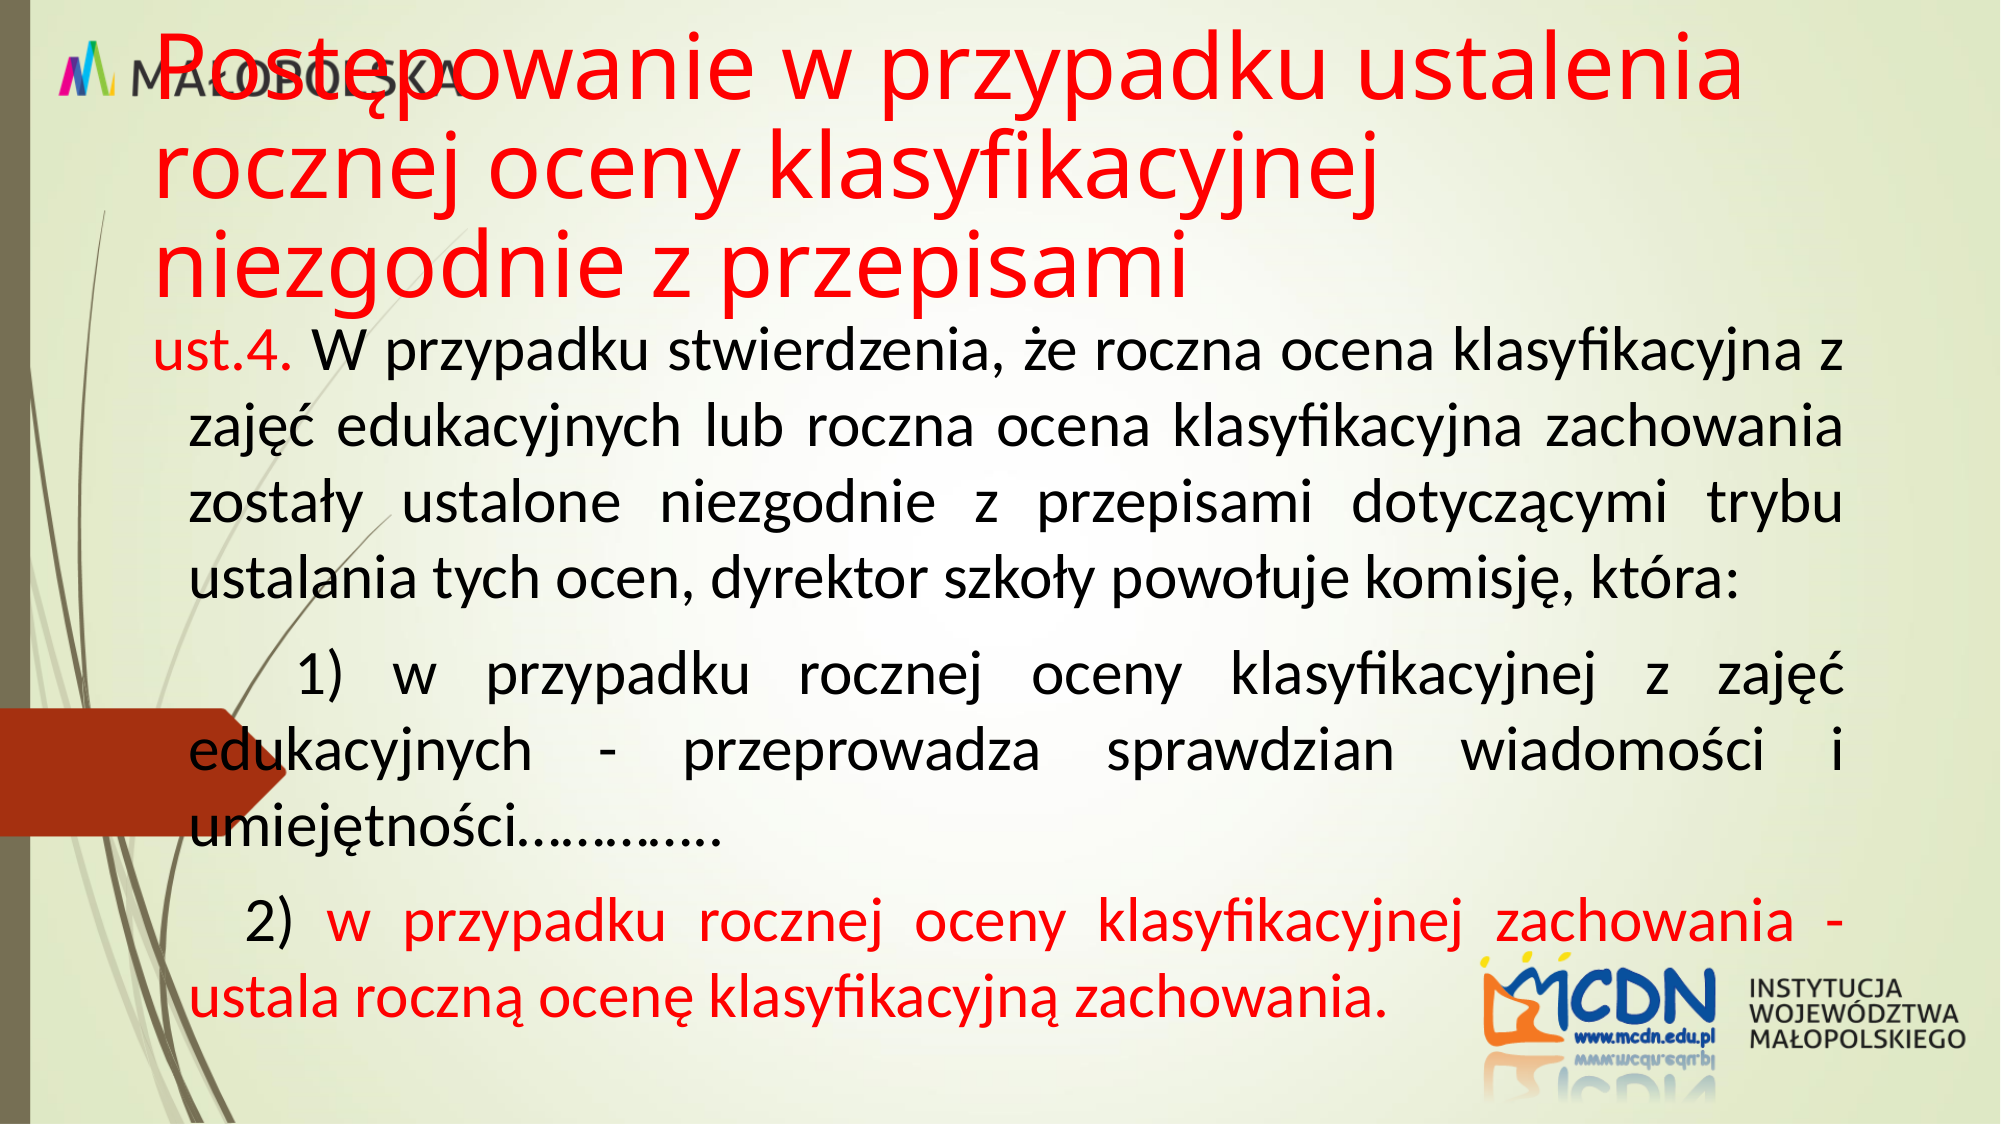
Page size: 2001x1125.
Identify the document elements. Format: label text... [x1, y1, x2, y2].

title Postępowanie w przypadku ustalenia rocznej oceny klasyfikacyjnej niezgodnie z przepisami [137, 59, 1863, 278]
list ust.4. W przypadku stwierdzenia, że roczna ocena klasyfikacyjna z zajęć edukacyjnych lub roczna ocena klasyfikacyjna zachowania zostały ustalone niezgodnie z przepisami dotyczącymi trybu ustalania tych ocen, dyrektor szkoły powołuje komisję, która: 1) w przypadku rocznej oceny klasyfikacyjnej z zajęć edukacyjnych - przeprowadza sprawdzian wiadomości i umiejętności………….. 2) w przypadku rocznej oceny klasyfikacyjnej zachowania - ustala roczną ocenę klasyfikacyjną zachowania. [137, 299, 1863, 1095]
picture [0, 0, 2001, 1125]
